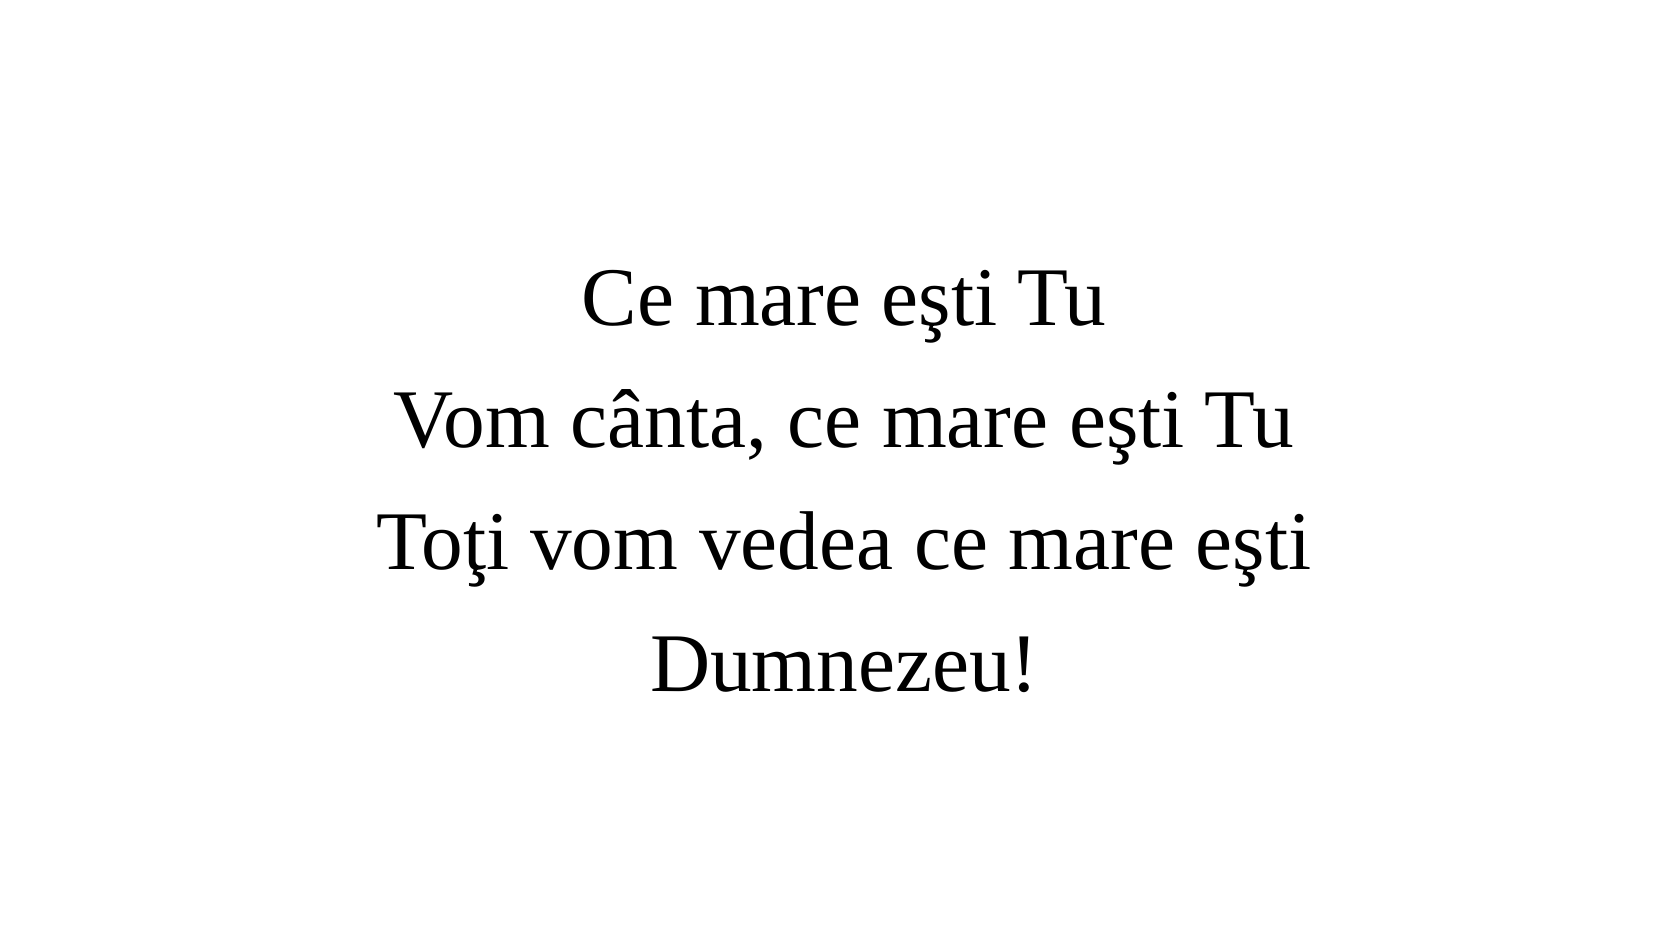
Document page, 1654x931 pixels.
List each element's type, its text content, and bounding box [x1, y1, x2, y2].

subtitle Ce mare eşti Tu Vom cânta, ce mare eşti Tu Toţi vom vedea ce mare eşti Dumnezeu! [177, 242, 1512, 709]
